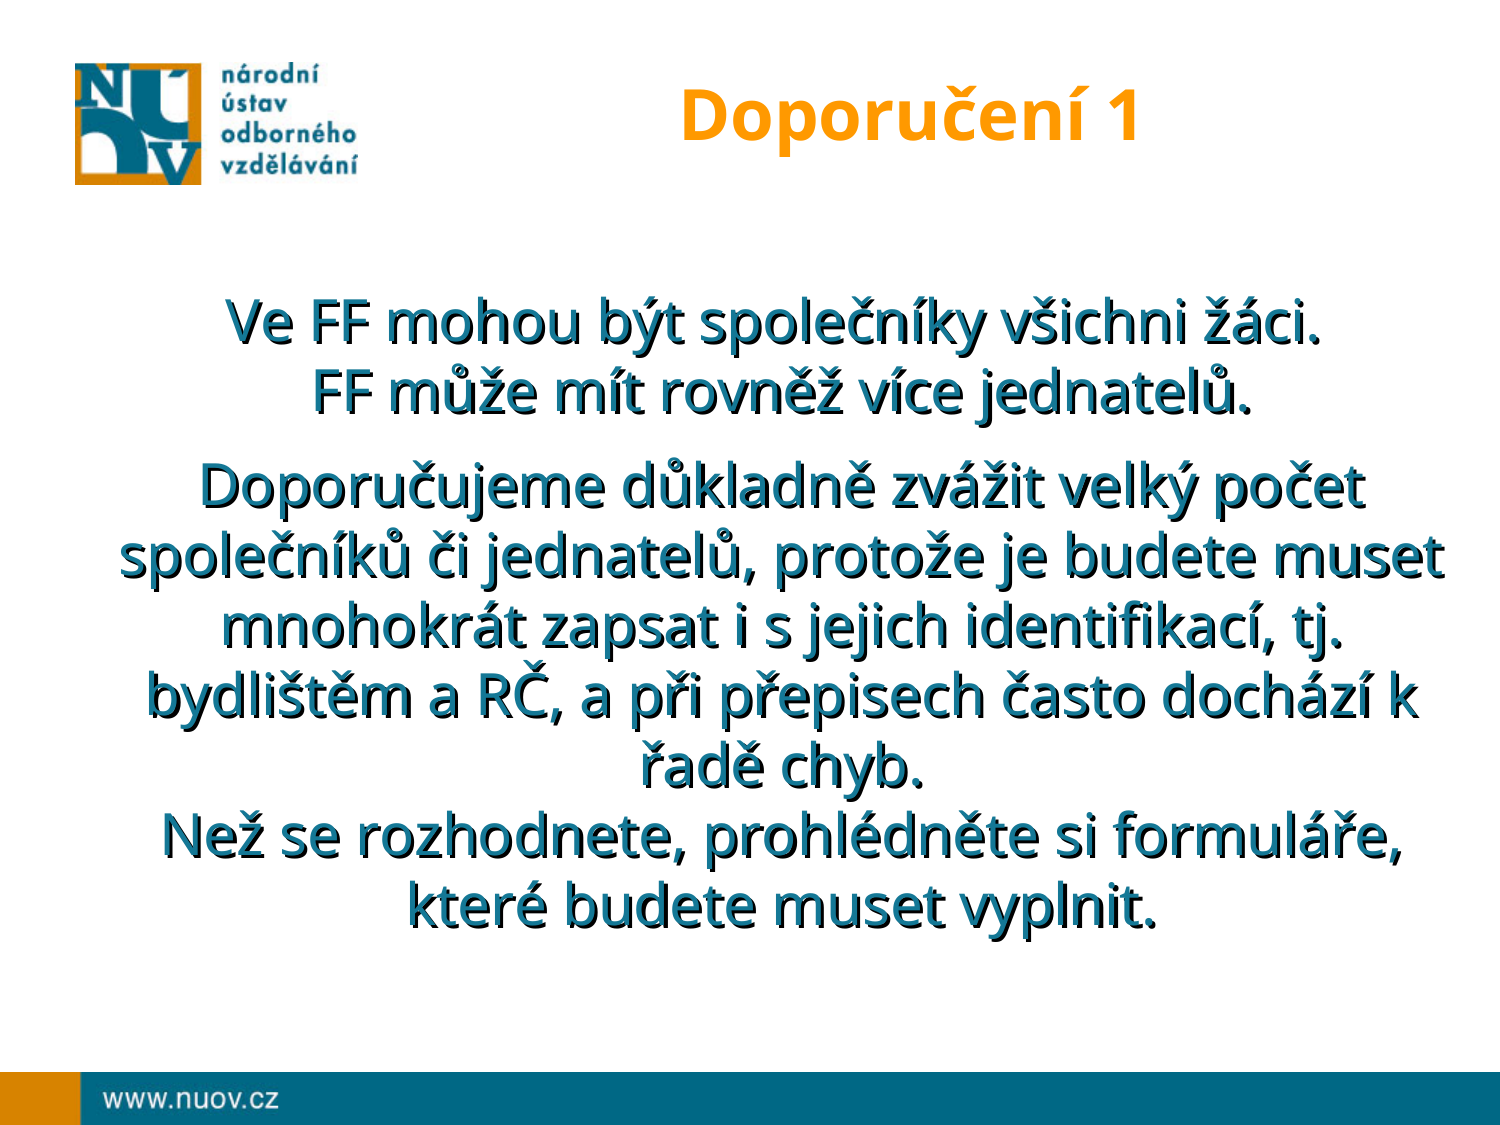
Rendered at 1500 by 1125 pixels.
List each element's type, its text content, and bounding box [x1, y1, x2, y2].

title Doporučení 1 [399, 37, 1425, 188]
text_box Ve FF mohou být společníky všichni žáci. FF může mít rovněž více jednatelů. Doporučujeme důkladně zvážit velký počet společníků či jednatelů, protože je budete muset mnohokrát zapsat i s jejich identifikací, tj. bydlištěm a RČ, a při přepisech často dochází k řadě chyb. Než se rozhodnete, prohlédněte si formuláře, které budete muset vyplnit. [87, 274, 1475, 946]
text_box [75, 62, 358, 185]
text_box [0, 1072, 1500, 1125]
